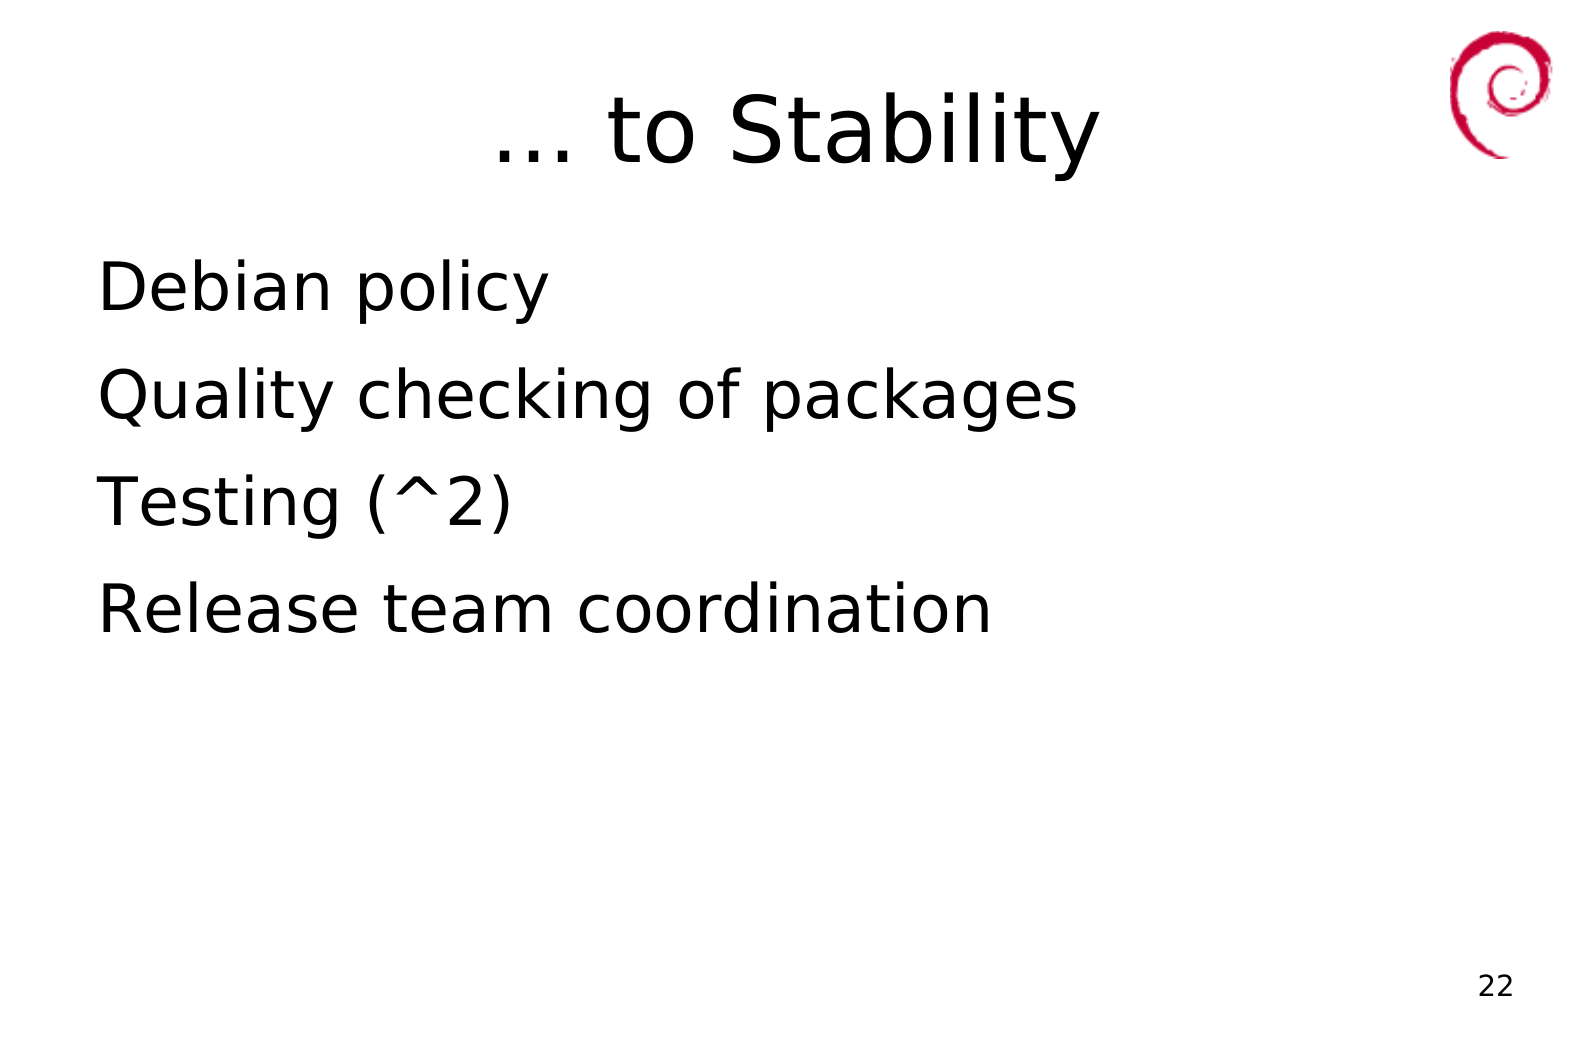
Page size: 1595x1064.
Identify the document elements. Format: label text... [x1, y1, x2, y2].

list Debian policy Quality checking of packages Testing (^2) Release team coordination [79, 248, 1515, 951]
title ... to Stability [79, 42, 1515, 221]
picture [1450, 31, 1555, 159]
